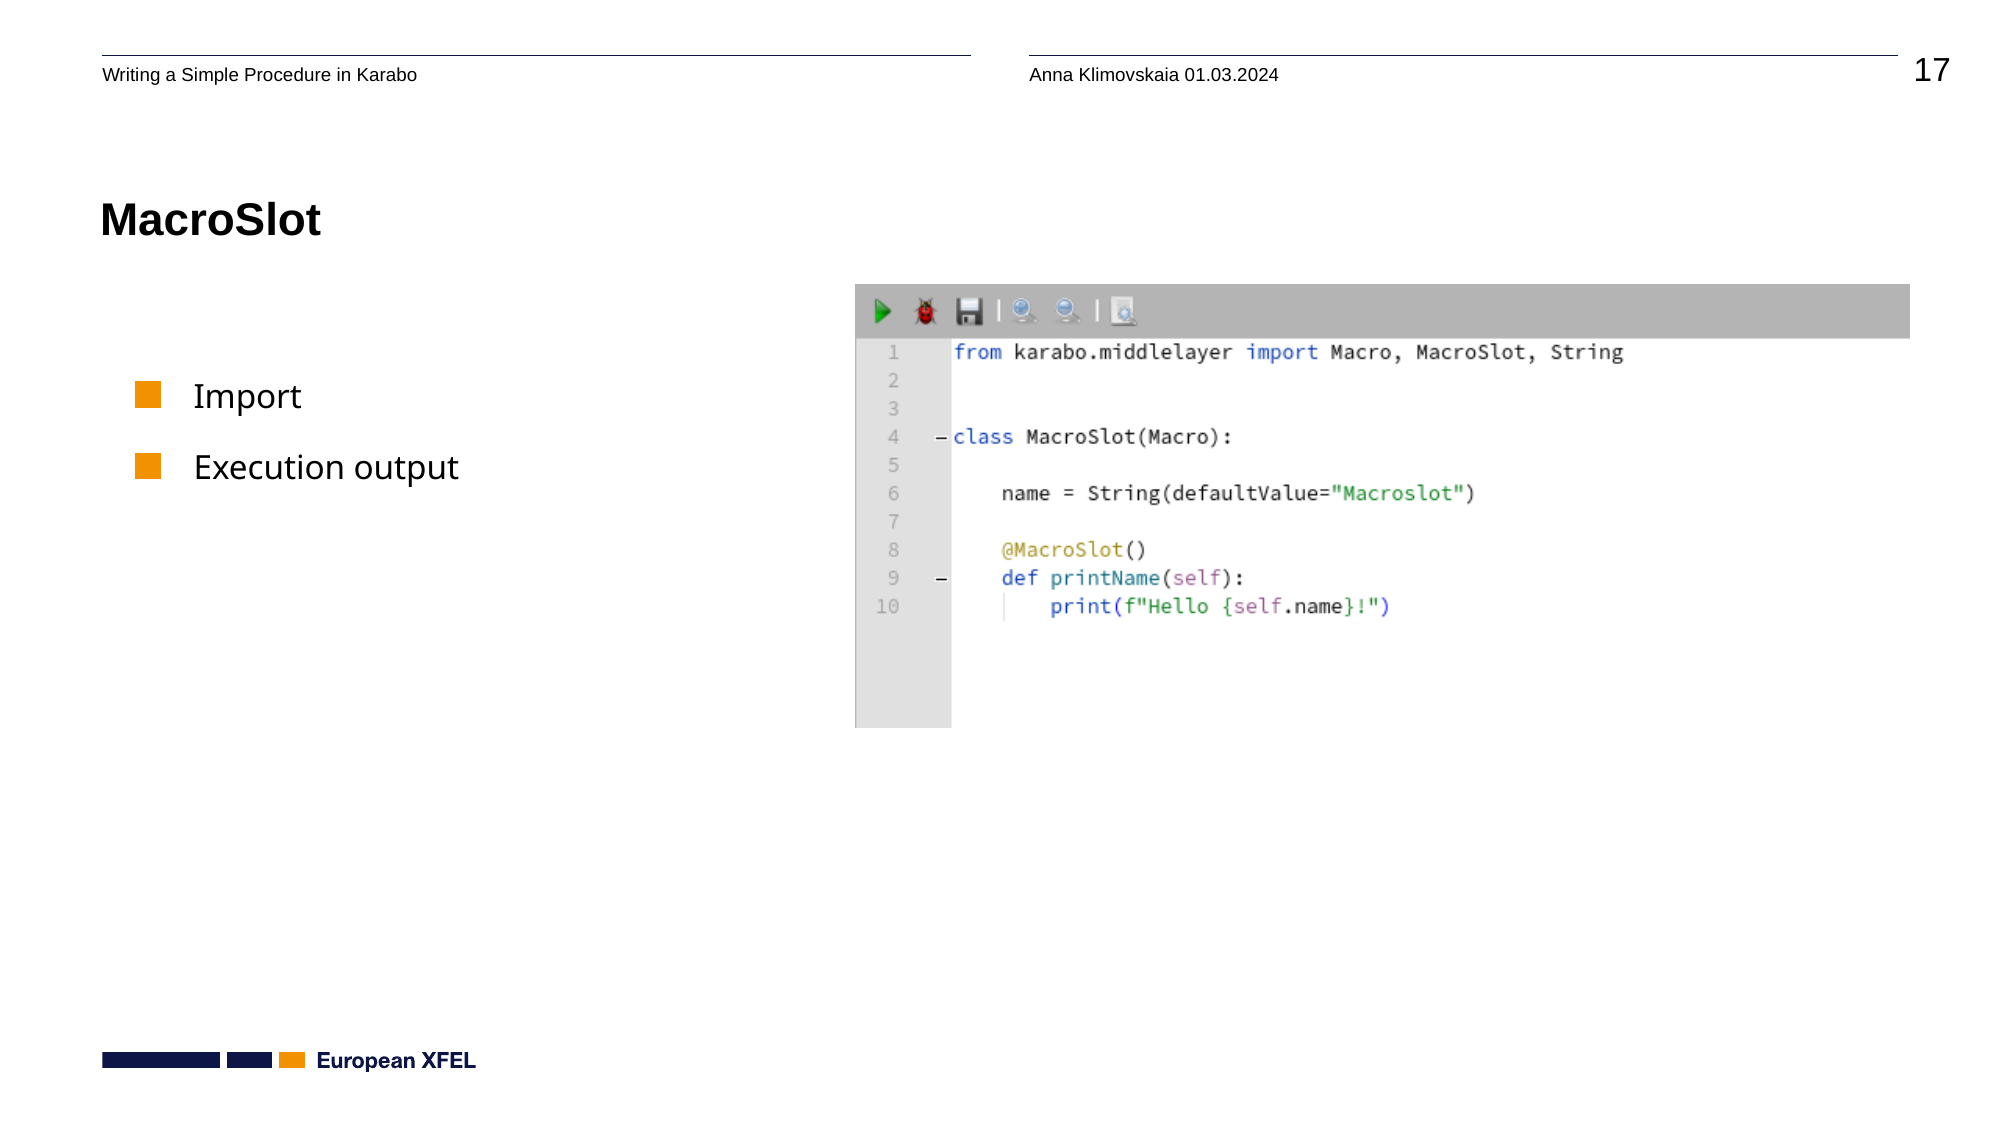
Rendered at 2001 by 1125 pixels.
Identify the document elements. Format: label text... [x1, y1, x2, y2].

picture [855, 284, 1910, 728]
list Import Execution output [135, 303, 1066, 795]
title MacroSlot [100, 116, 1898, 245]
